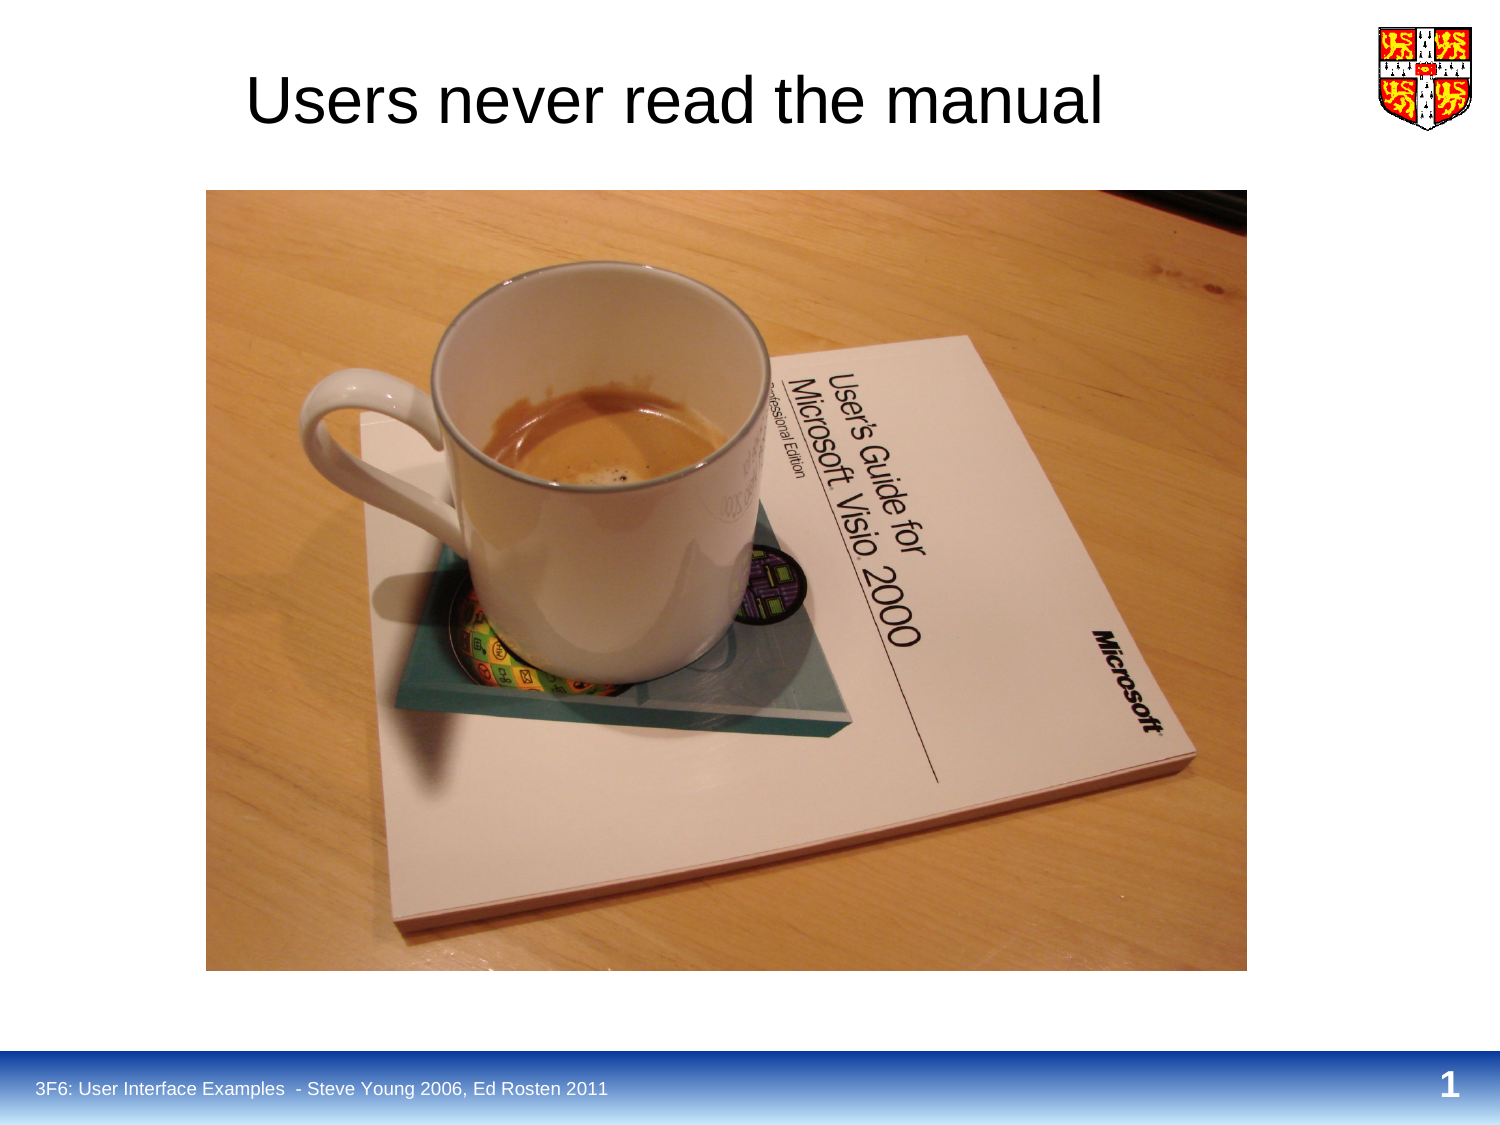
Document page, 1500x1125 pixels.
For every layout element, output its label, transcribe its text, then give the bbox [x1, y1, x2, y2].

picture [206, 190, 1247, 971]
picture [1374, 24, 1476, 138]
title Users never read the manual [230, 48, 1276, 161]
text_box <number> [1378, 1052, 1475, 1113]
